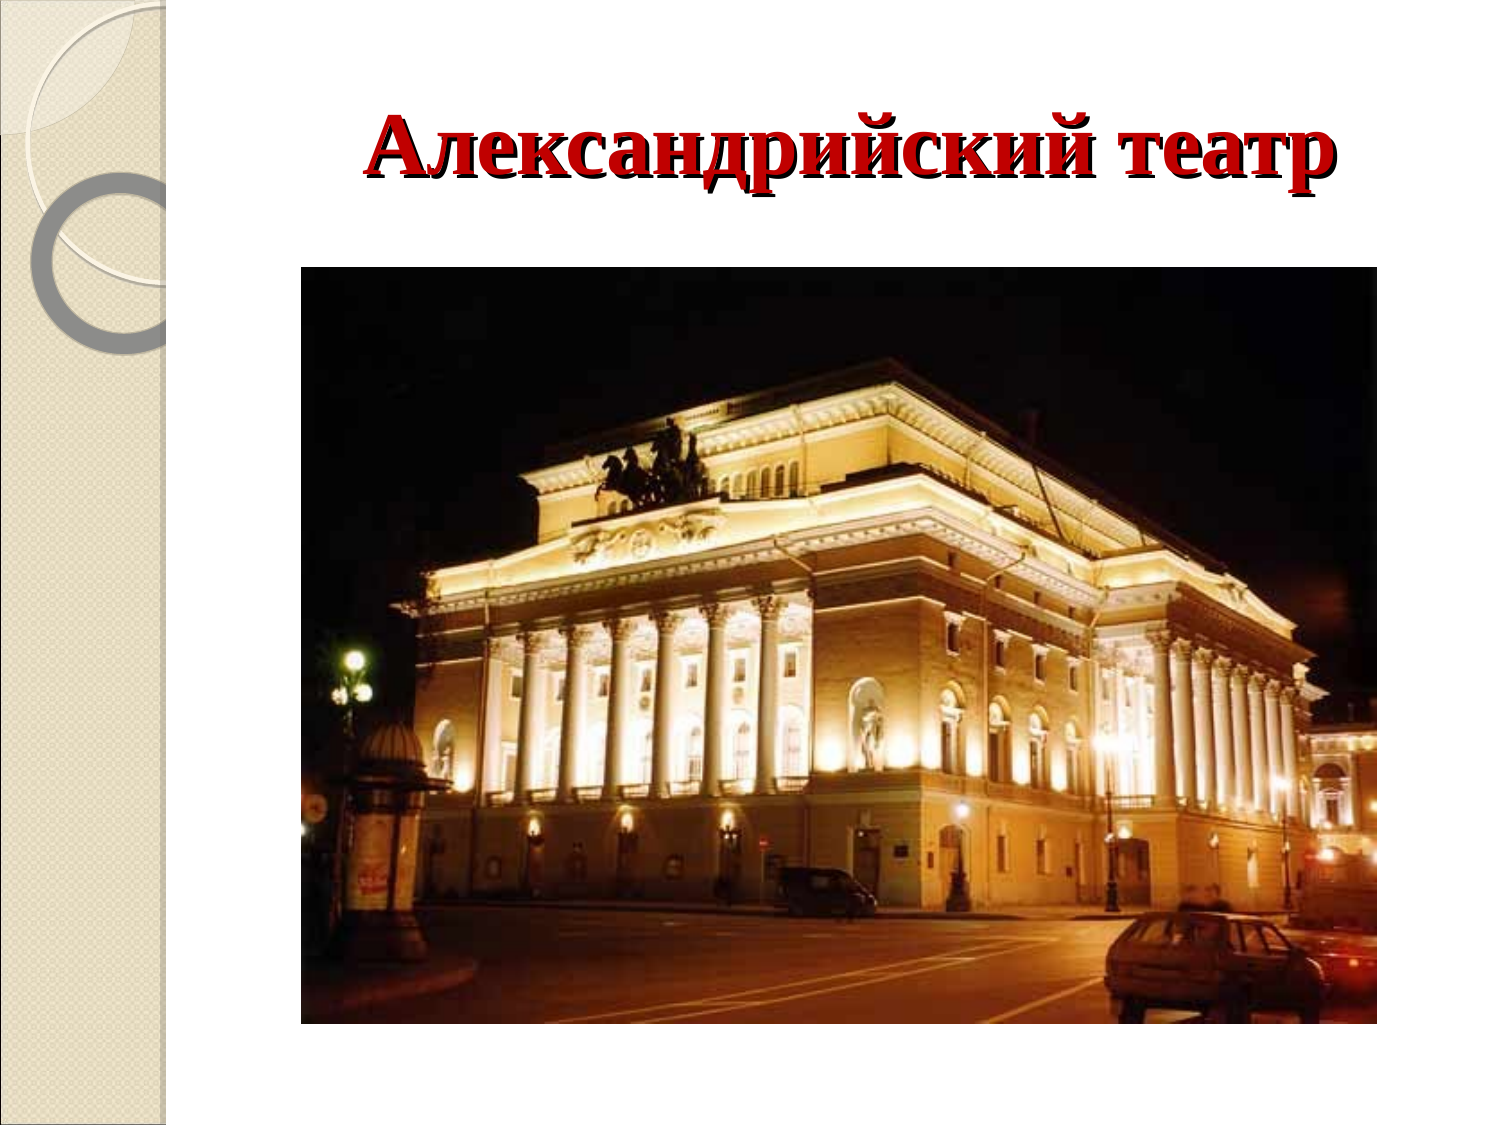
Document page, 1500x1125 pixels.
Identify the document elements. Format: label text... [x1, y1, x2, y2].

picture [301, 267, 1377, 1024]
title Александрийский театр [235, 45, 1466, 233]
